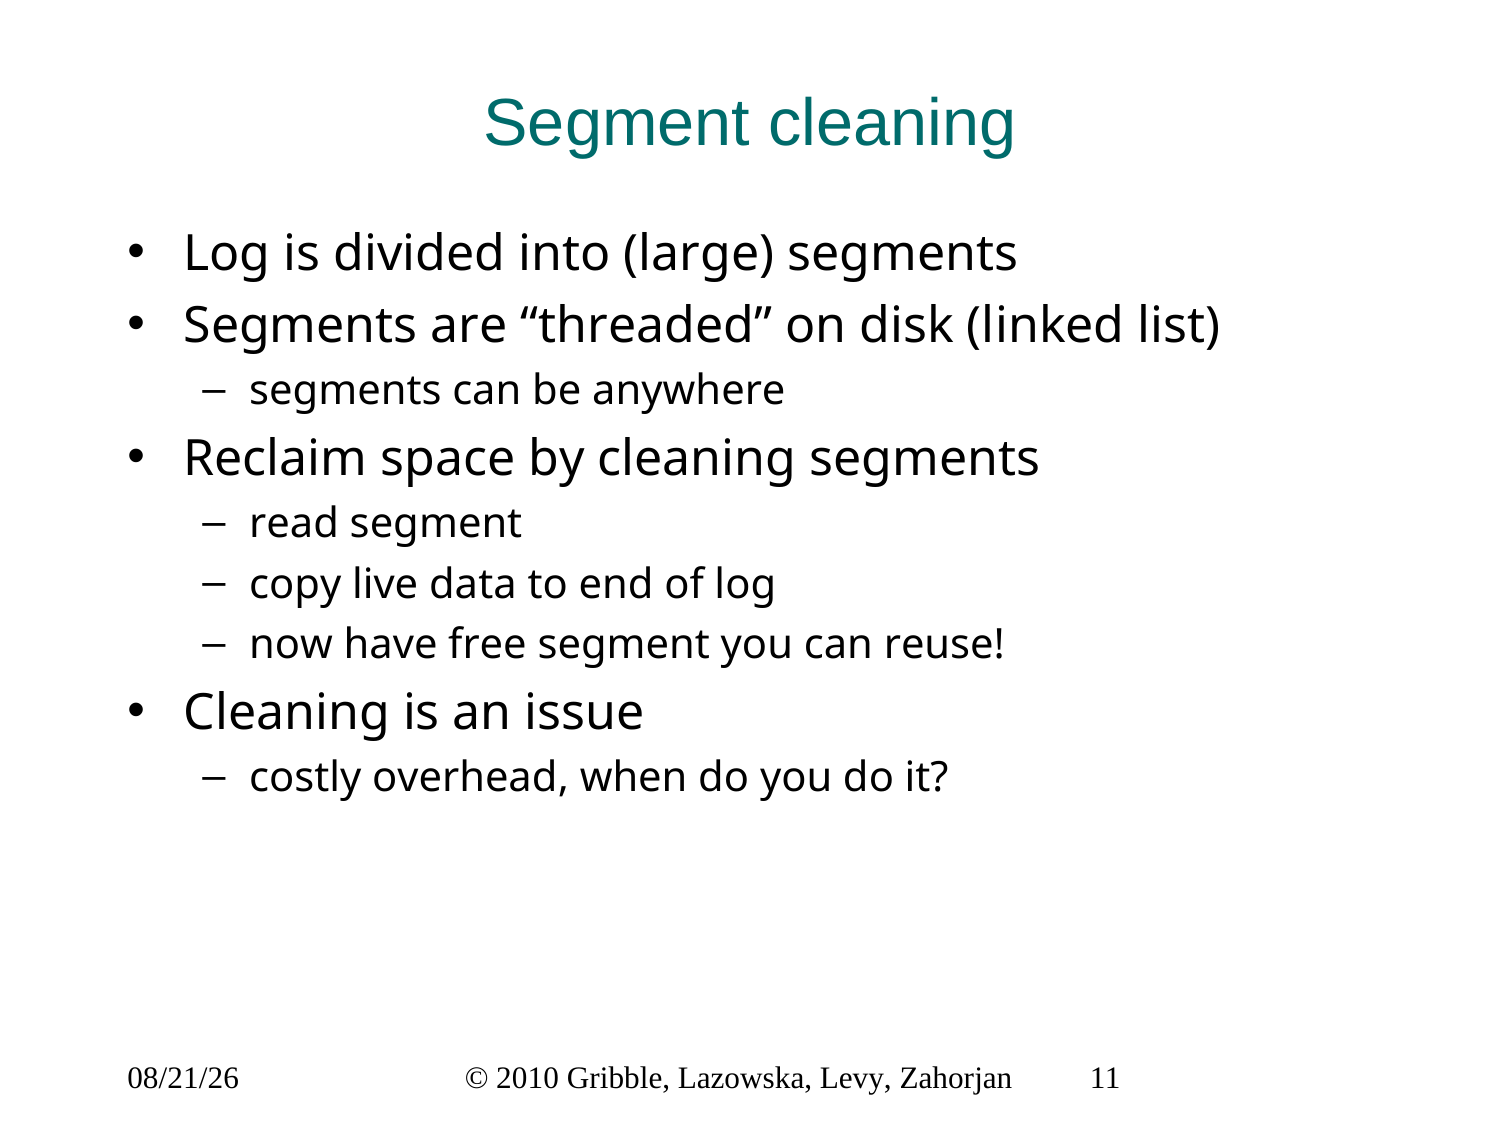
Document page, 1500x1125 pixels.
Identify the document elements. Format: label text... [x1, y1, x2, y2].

list Log is divided into (large) segments Segments are “threaded” on disk (linked list) segments can be anywhere Reclaim space by cleaning segments read segment copy live data to end of log now have free segment you can reuse! Cleaning is an issue costly overhead, when do you do it? [112, 212, 1388, 1025]
title Segment cleaning [112, 62, 1388, 175]
